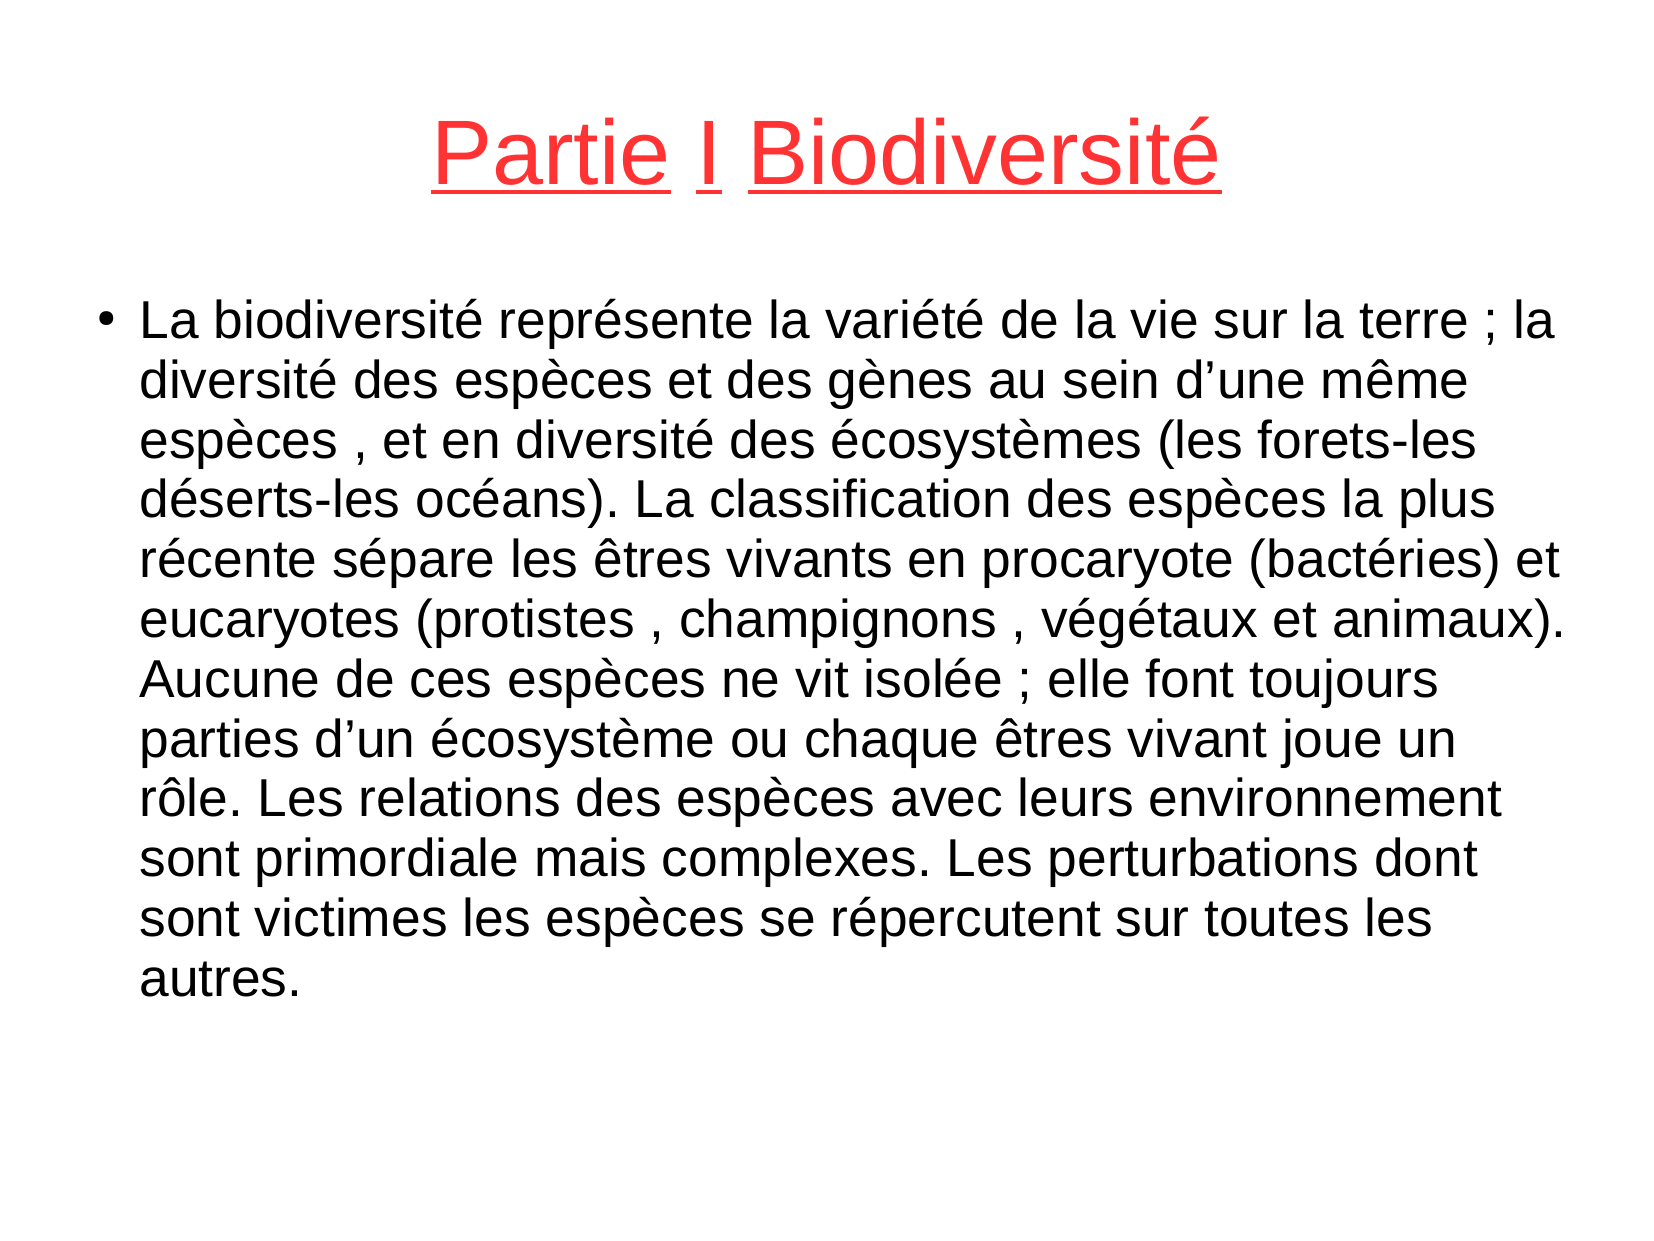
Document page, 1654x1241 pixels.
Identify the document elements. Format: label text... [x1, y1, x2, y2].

title Partie I Biodiversité [82, 49, 1571, 257]
list La biodiversité représente la variété de la vie sur la terre ; la diversité des espèces et des gènes au sein d’une même espèces , et en diversité des écosystèmes (les forets-les déserts-les océans). La classification des espèces la plus récente sépare les êtres vivants en procaryote (bactéries) et eucaryotes (protistes , champignons , végétaux et animaux). Aucune de ces espèces ne vit isolée ; elle font toujours parties d’un écosystème ou chaque êtres vivant joue un rôle. Les relations des espèces avec leurs environnement sont primordiale mais complexes. Les perturbations dont sont victimes les espèces se répercutent sur toutes les autres. [82, 290, 1571, 1010]
